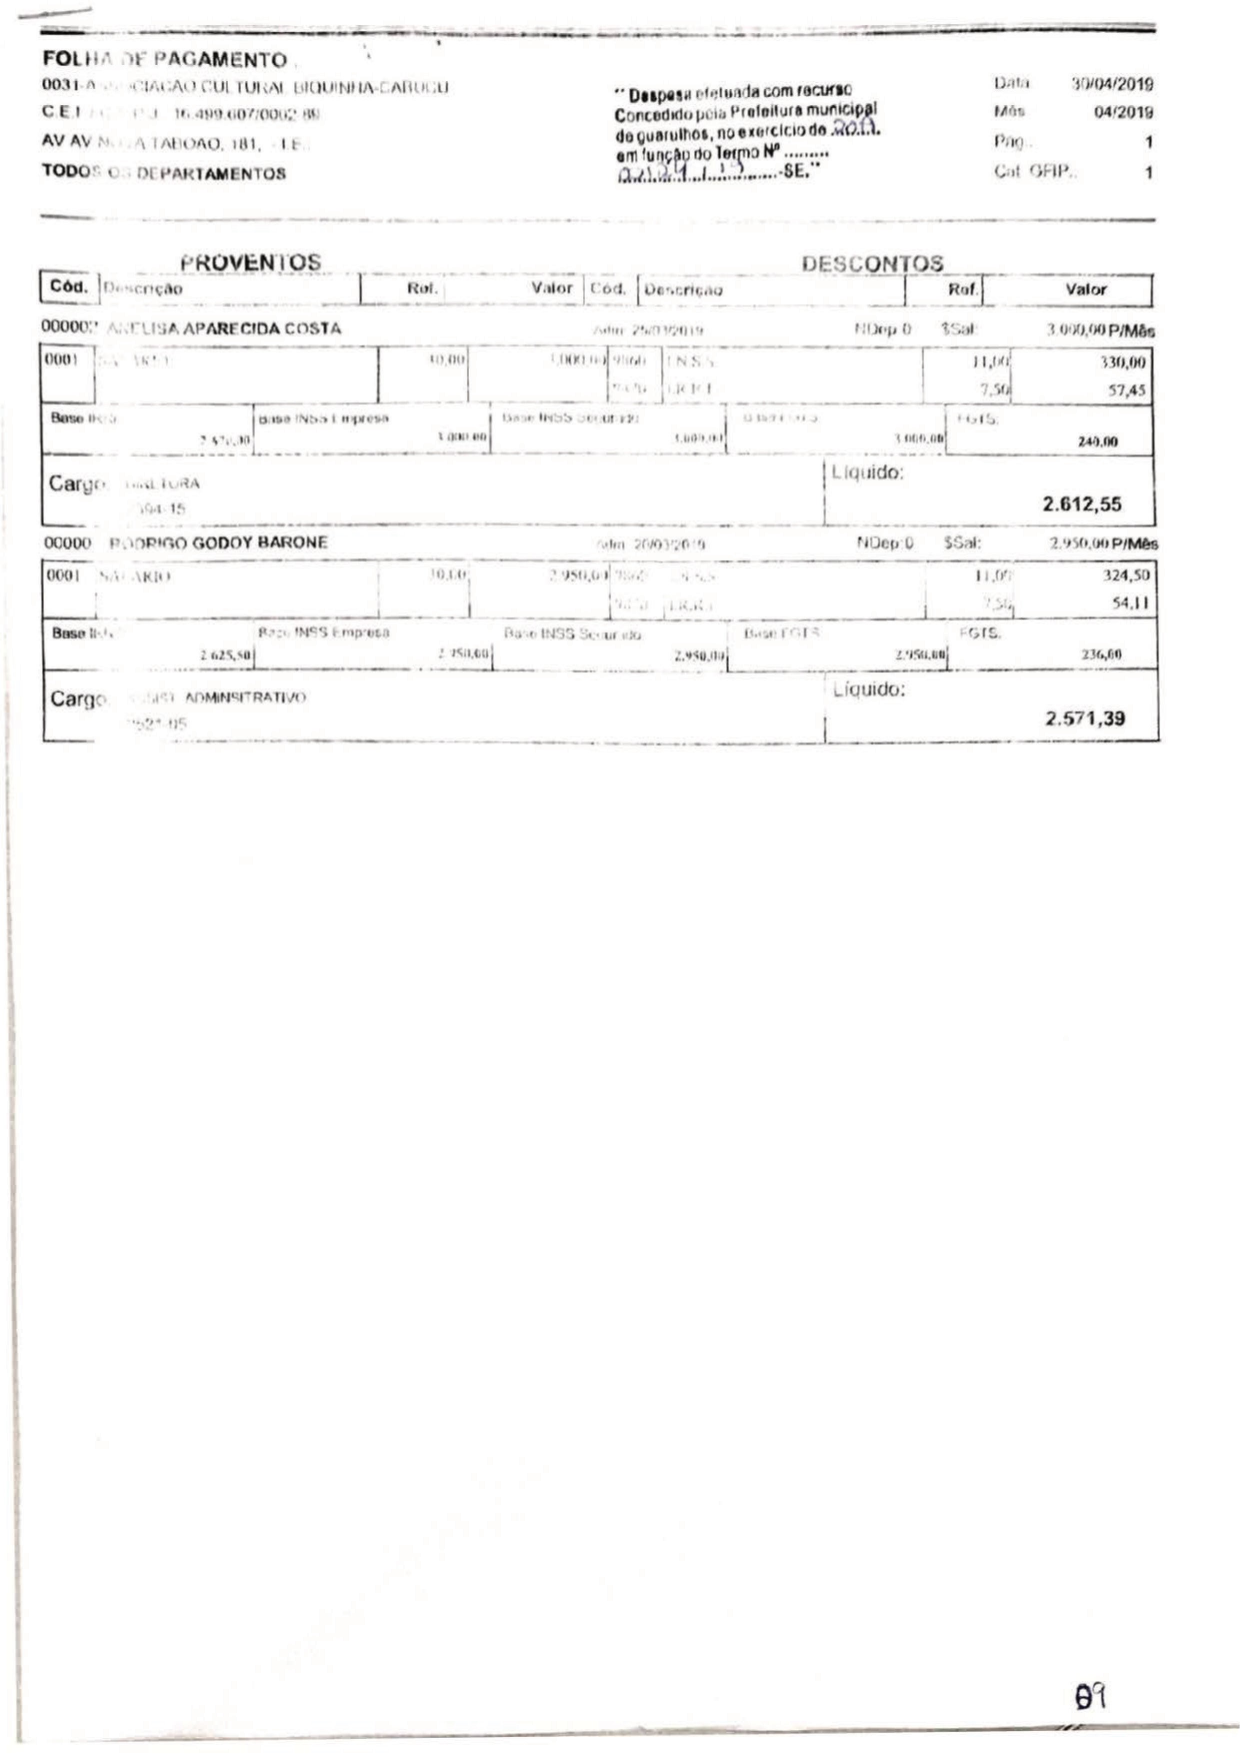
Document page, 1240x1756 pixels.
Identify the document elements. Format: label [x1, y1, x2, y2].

text_box [0, 1, 1240, 1755]
